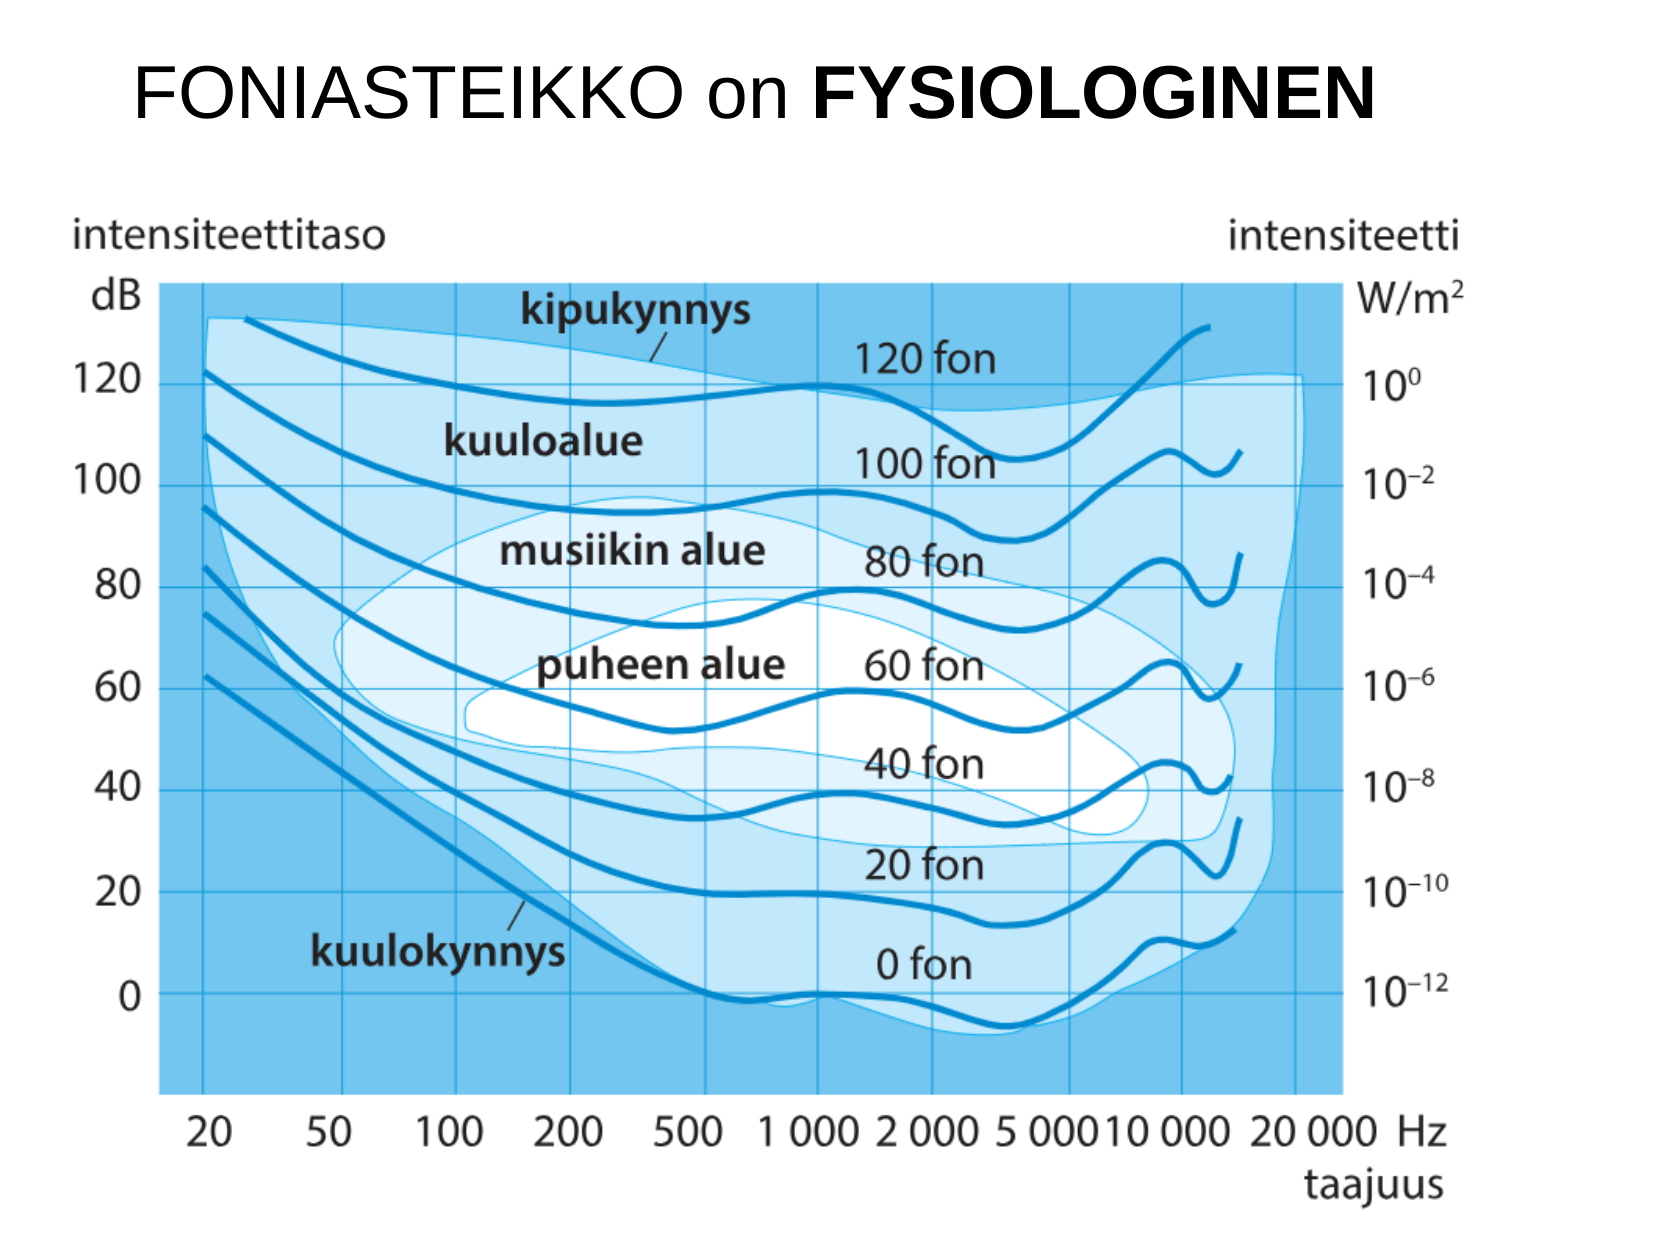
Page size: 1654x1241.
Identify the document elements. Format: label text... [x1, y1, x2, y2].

picture [49, 185, 1483, 1228]
text_box FONIASTEIKKO on FYSIOLOGINEN [118, 42, 1489, 142]
